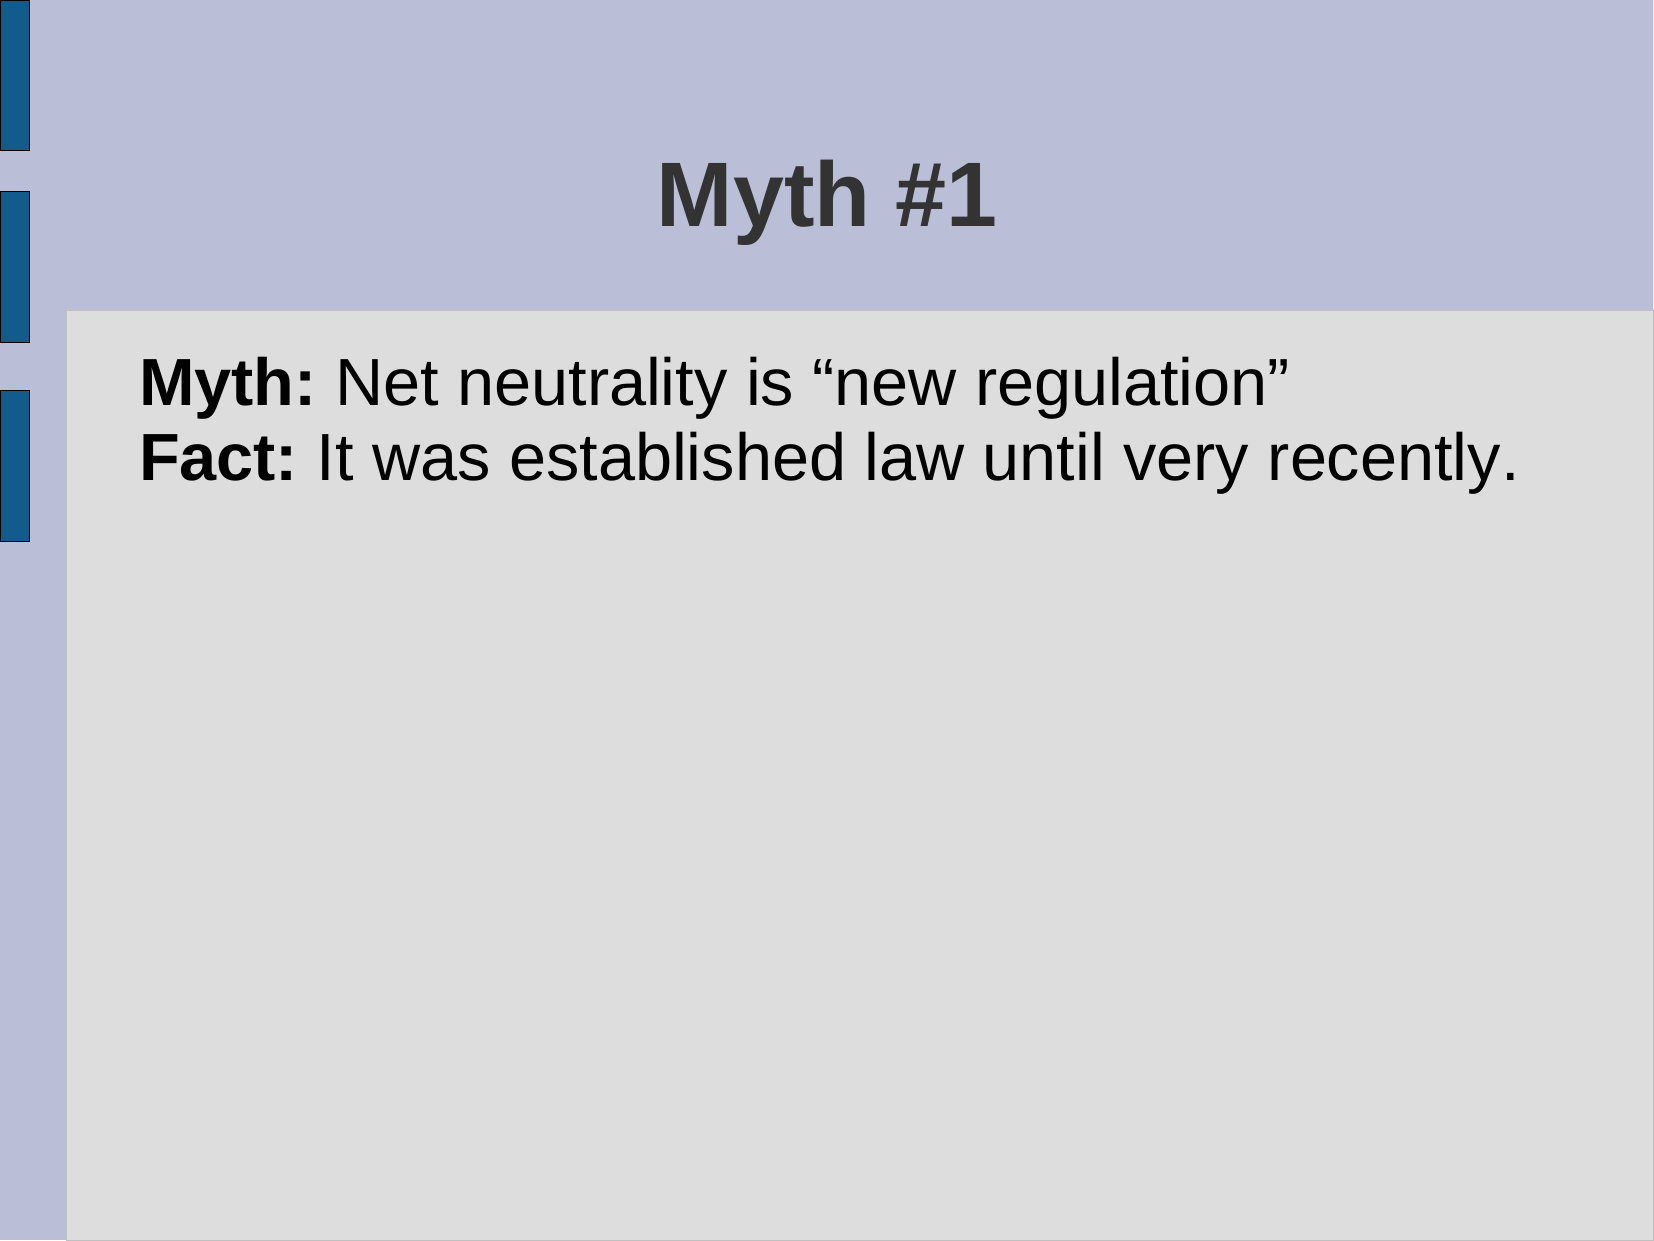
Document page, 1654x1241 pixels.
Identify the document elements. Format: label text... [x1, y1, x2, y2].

list Myth: Net neutrality is “new regulation” Fact: It was established law until very recently. [121, 344, 1534, 1127]
title Myth #1 [121, 91, 1534, 299]
